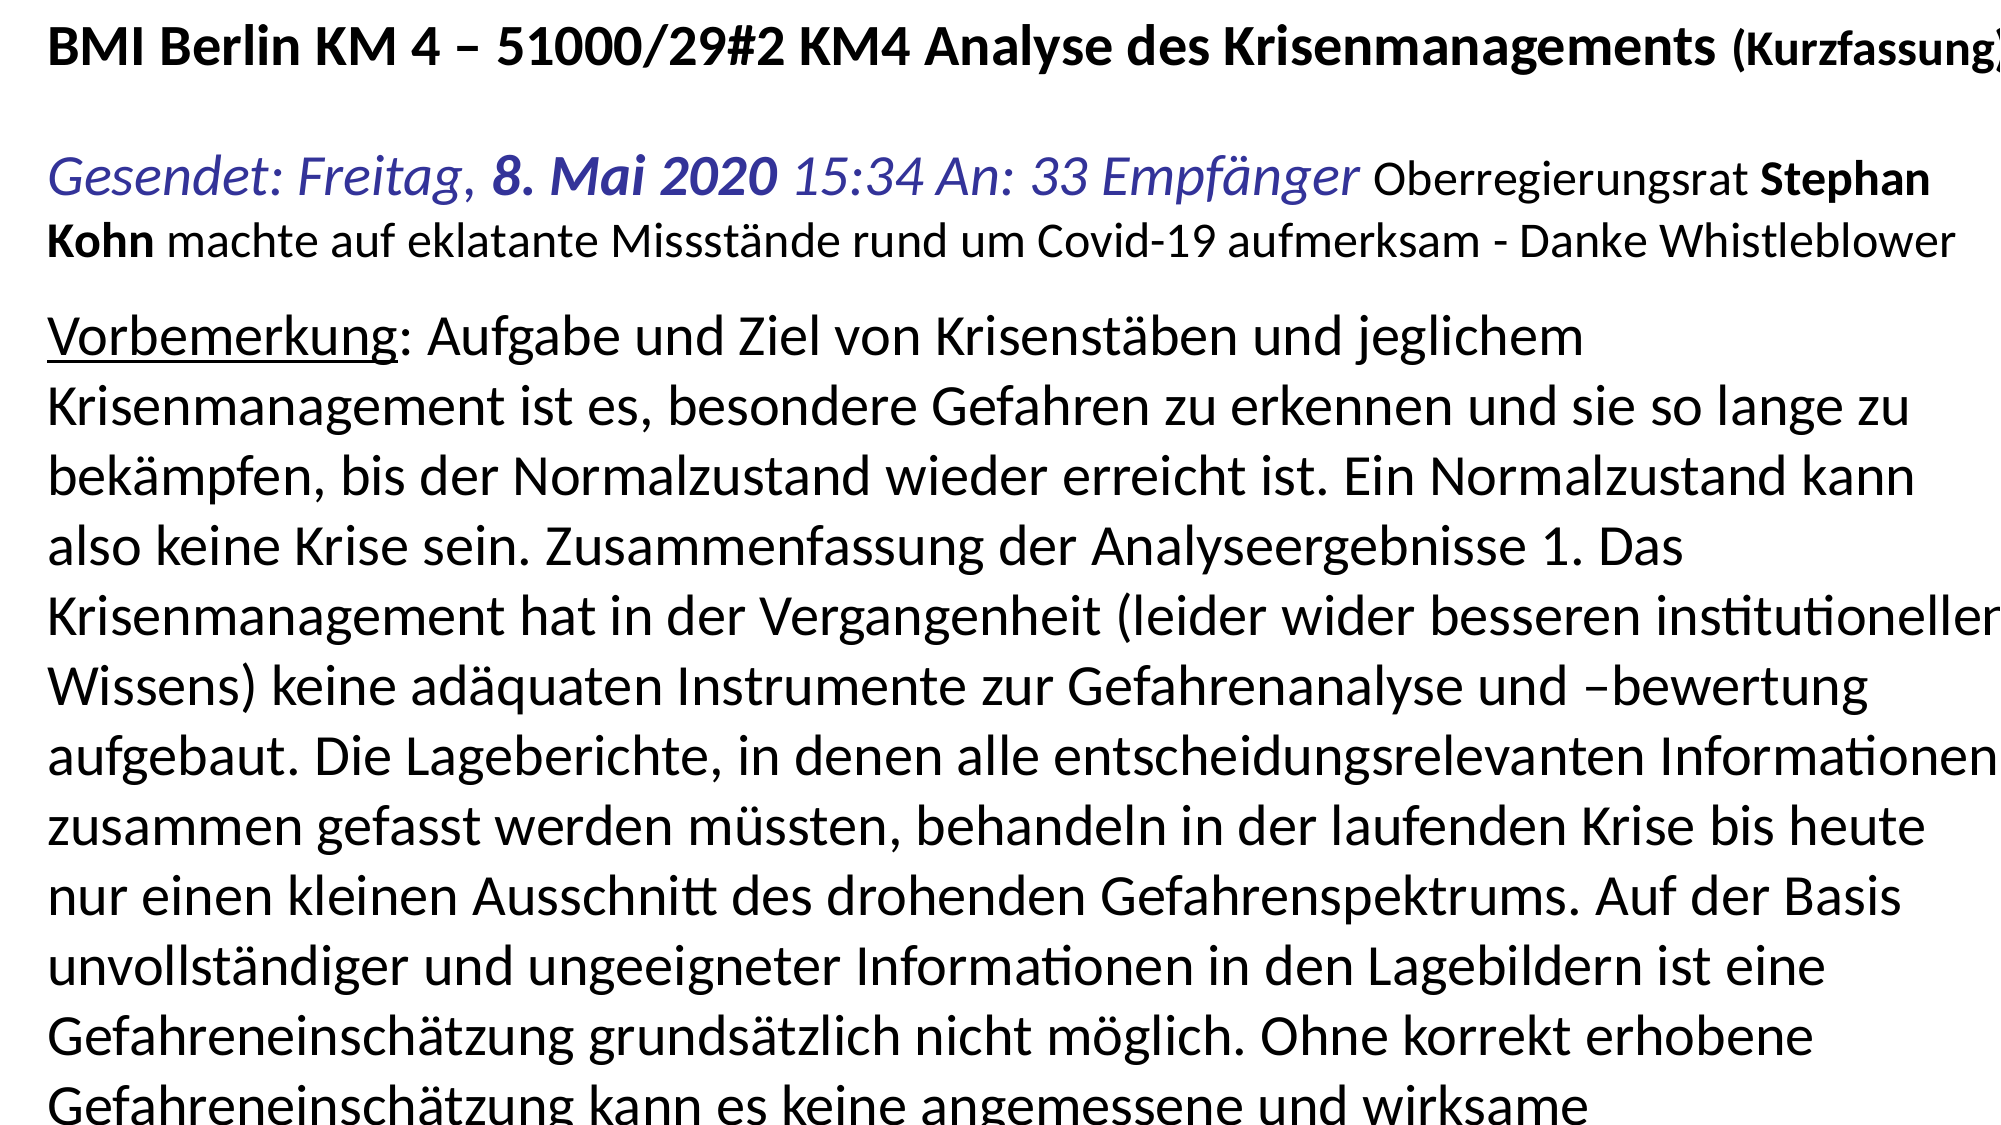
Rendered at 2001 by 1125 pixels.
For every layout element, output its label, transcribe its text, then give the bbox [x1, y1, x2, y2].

text_box BMI Berlin KM 4 – 51000/29#2 KM4 Analyse des Krisenmanagements (Kurzfassung) Gesendet: Freitag, 8. Mai 2020 15:34 An: 33 Empfänger Oberregierungsrat Stephan Kohn machte auf eklatante Missstände rund um Covid-19 aufmerksam - Danke Whistleblower Vorbemerkung: Aufgabe und Ziel von Krisenstäben und jeglichem Krisenmanagement ist es, besondere Gefahren zu erkennen und sie so lange zu bekämpfen, bis der Normalzustand wieder erreicht ist. Ein Normalzustand kann also keine Krise sein. Zusammenfassung der Analyseergebnisse 1. Das Krisenmanagement hat in der Vergangenheit (leider wider besseren institutionellen Wissens) keine adäquaten Instrumente zur Gefahrenanalyse und –bewertung aufgebaut. Die Lageberichte, in denen alle entscheidungsrelevanten Informationen zusammen gefasst werden müssten, behandeln in der laufenden Krise bis heute nur einen kleinen Ausschnitt des drohenden Gefahrenspektrums. Auf der Basis unvollständiger und ungeeigneter Informationen in den Lagebildern ist eine Gefahreneinschätzung grundsätzlich nicht möglich. Ohne korrekt erhobene Gefahreneinschätzung kann es keine angemessene und wirksame Maßnahmenplanung geben. [32, 0, 2000, 1125]
